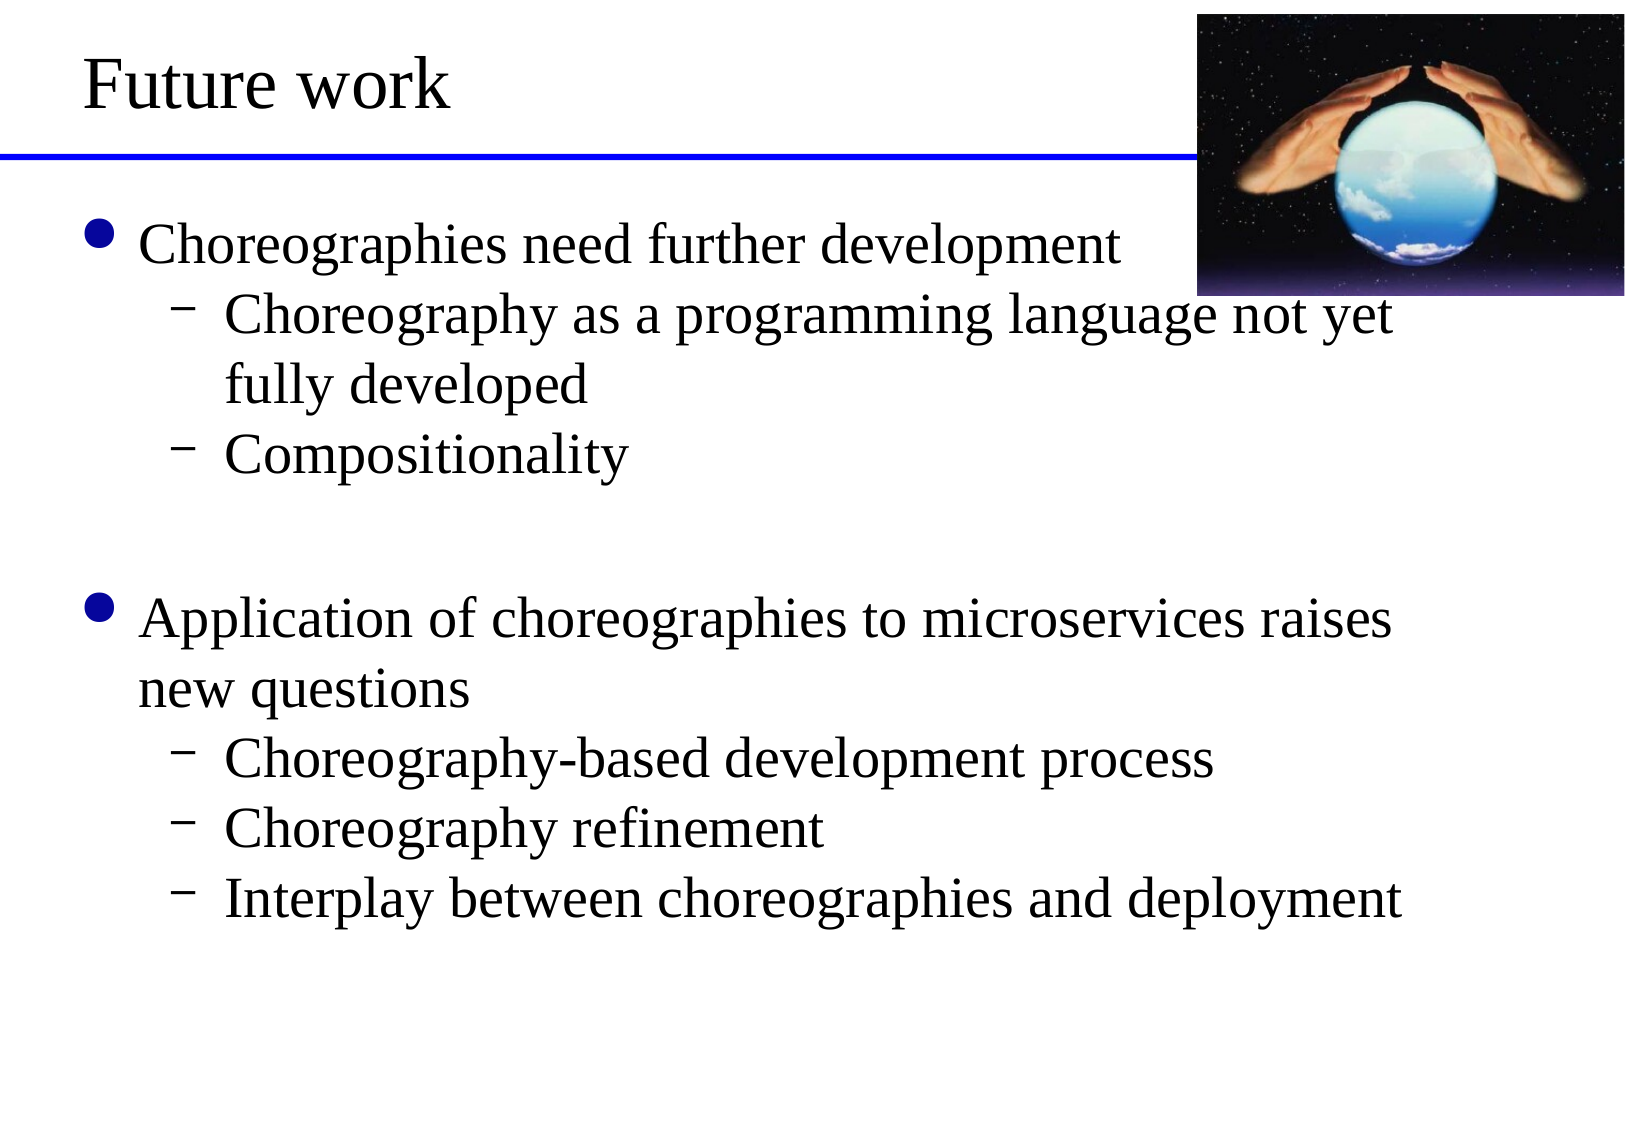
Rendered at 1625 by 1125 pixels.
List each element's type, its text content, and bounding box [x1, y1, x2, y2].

picture [1197, 14, 1625, 296]
list Choreographies need further development Choreography as a programming language not yet fully developed Compositionality Application of choreographies to microservices raises new questions Choreography-based development process Choreography refinement Interplay between choreographies and deployment [67, 198, 1478, 1061]
title Future work [67, 27, 1197, 131]
